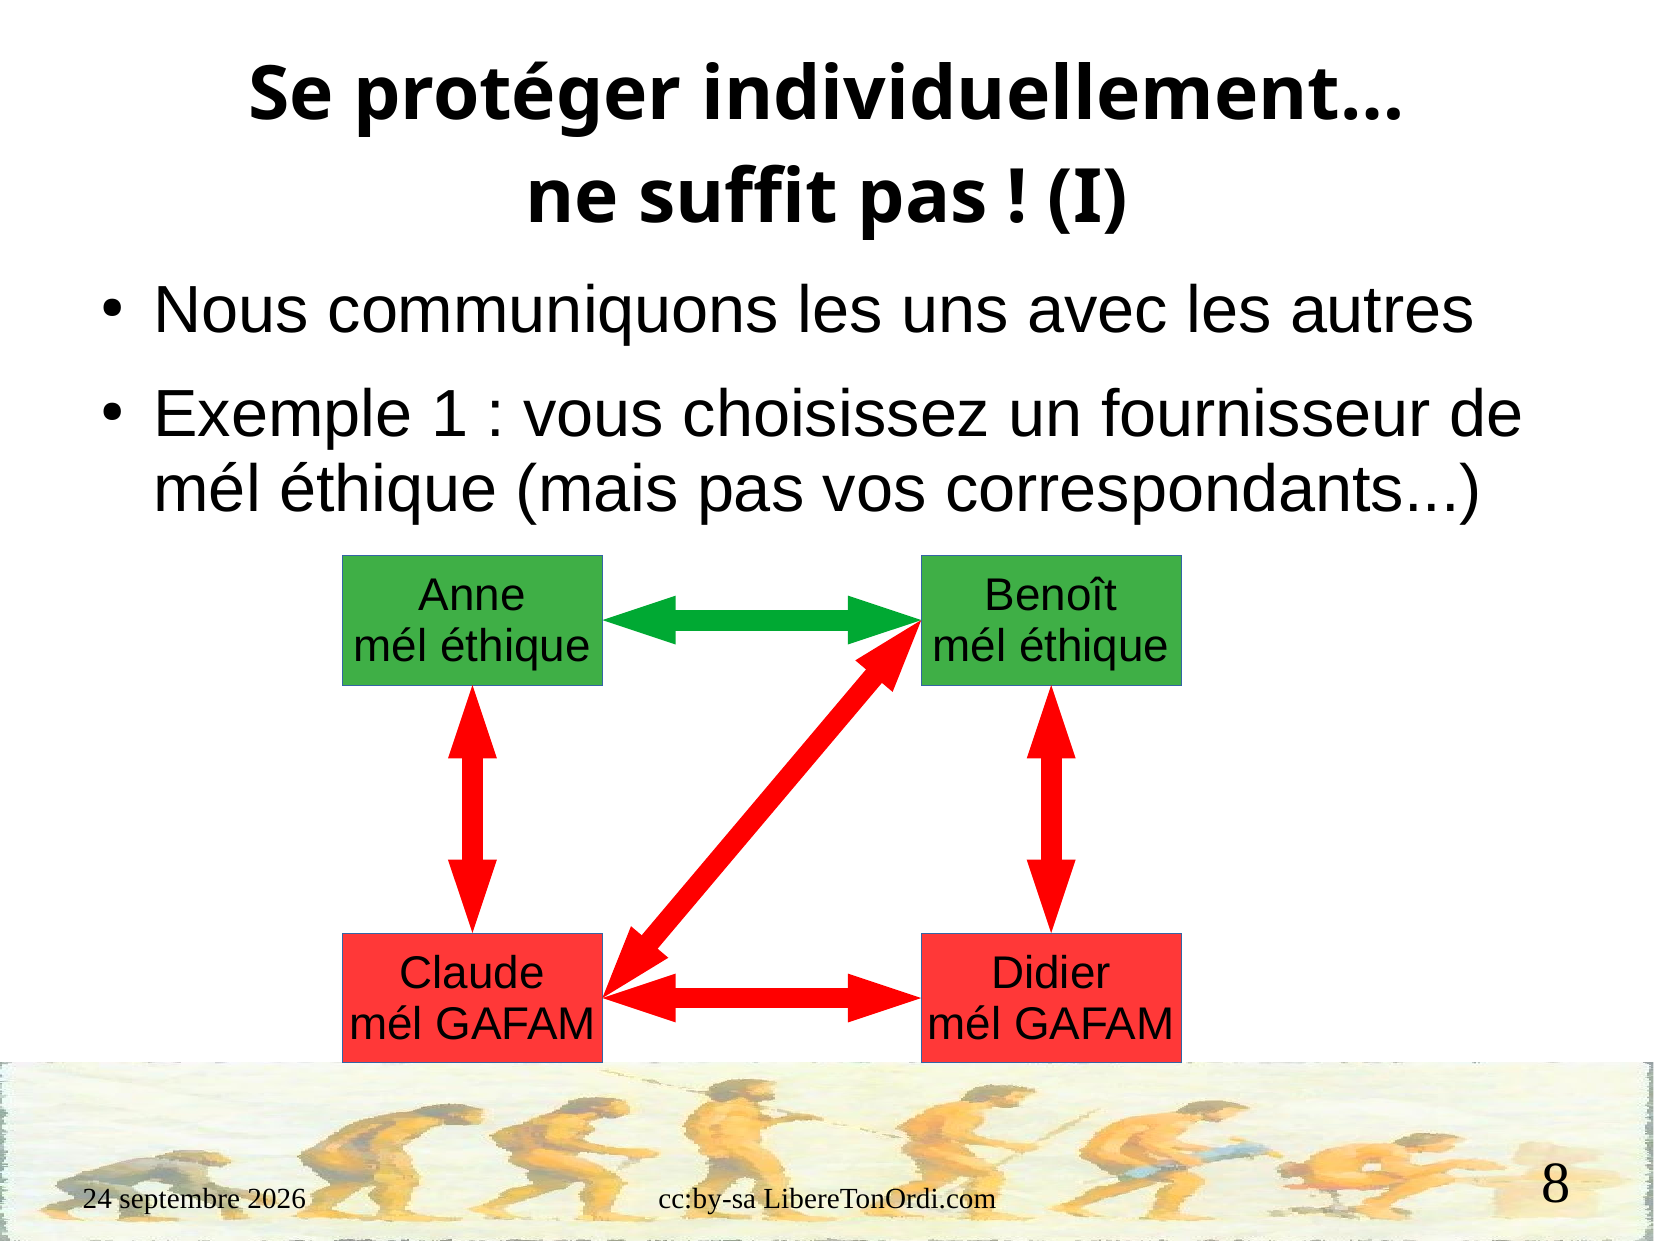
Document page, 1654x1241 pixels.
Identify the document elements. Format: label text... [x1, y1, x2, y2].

text_box Benoît mél éthique [921, 555, 1182, 686]
list Nous communiquons les uns avec les autres Exemple 1 : vous choisissez un fournisseur de mél éthique (mais pas vos correspondants...) [82, 271, 1571, 556]
text_box Didier mél GAFAM [921, 933, 1182, 1063]
picture [0, 1062, 1654, 1241]
text_box Anne mél éthique [342, 555, 603, 686]
text_box Claude mél GAFAM [342, 933, 603, 1063]
title Se protéger individuellement… ne suffit pas ! (I) [82, 55, 1571, 228]
